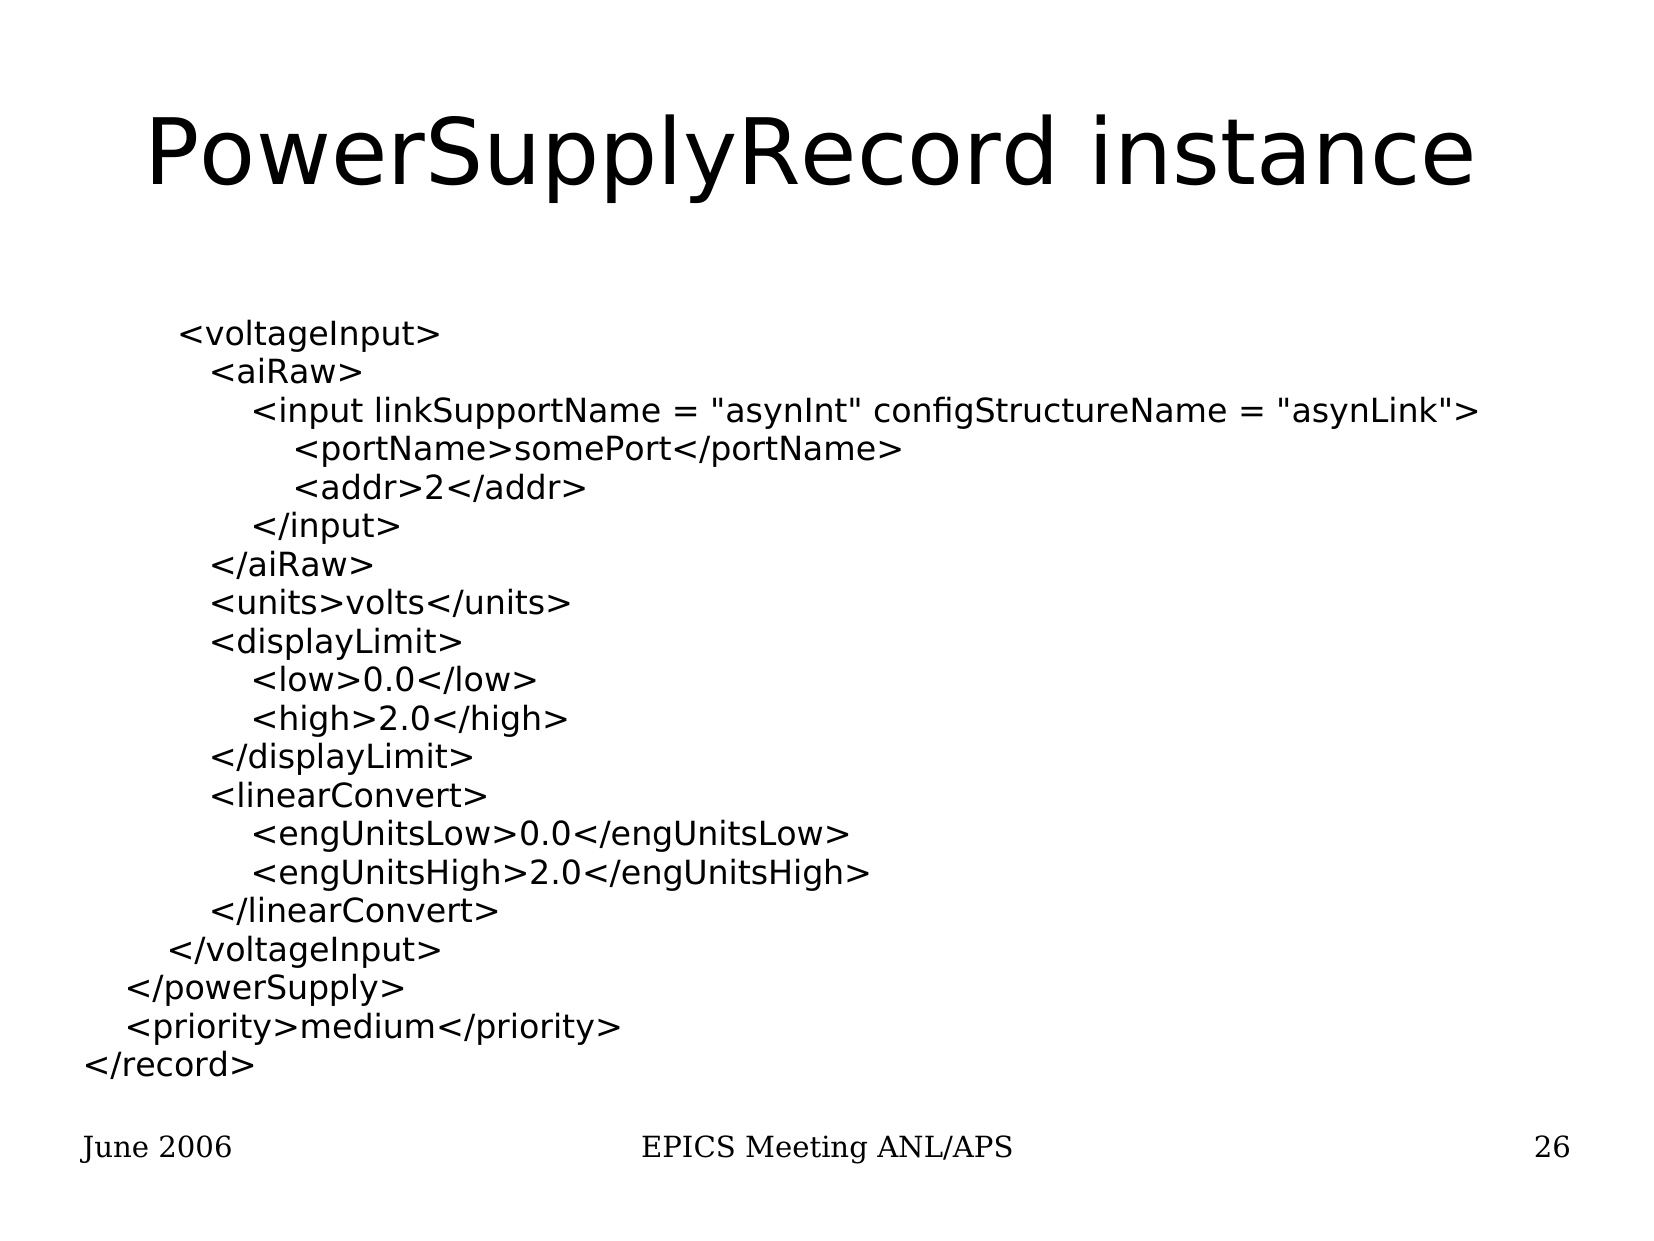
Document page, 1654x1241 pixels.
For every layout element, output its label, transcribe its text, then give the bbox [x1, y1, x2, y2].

subtitle <voltageInput> <aiRaw> <input linkSupportName = "asynInt" configStructureName = "asynLink"> <portName>somePort</portName> <addr>2</addr> </input> </aiRaw> <units>volts</units> <displayLimit> <low>0.0</low> <high>2.0</high> </displayLimit> <linearConvert> <engUnitsLow>0.0</engUnitsLow> <engUnitsHigh>2.0</engUnitsHigh> </linearConvert> </voltageInput> </powerSupply> <priority>medium</priority> </record> [82, 297, 1571, 1102]
title PowerSupplyRecord instance [82, 49, 1571, 257]
